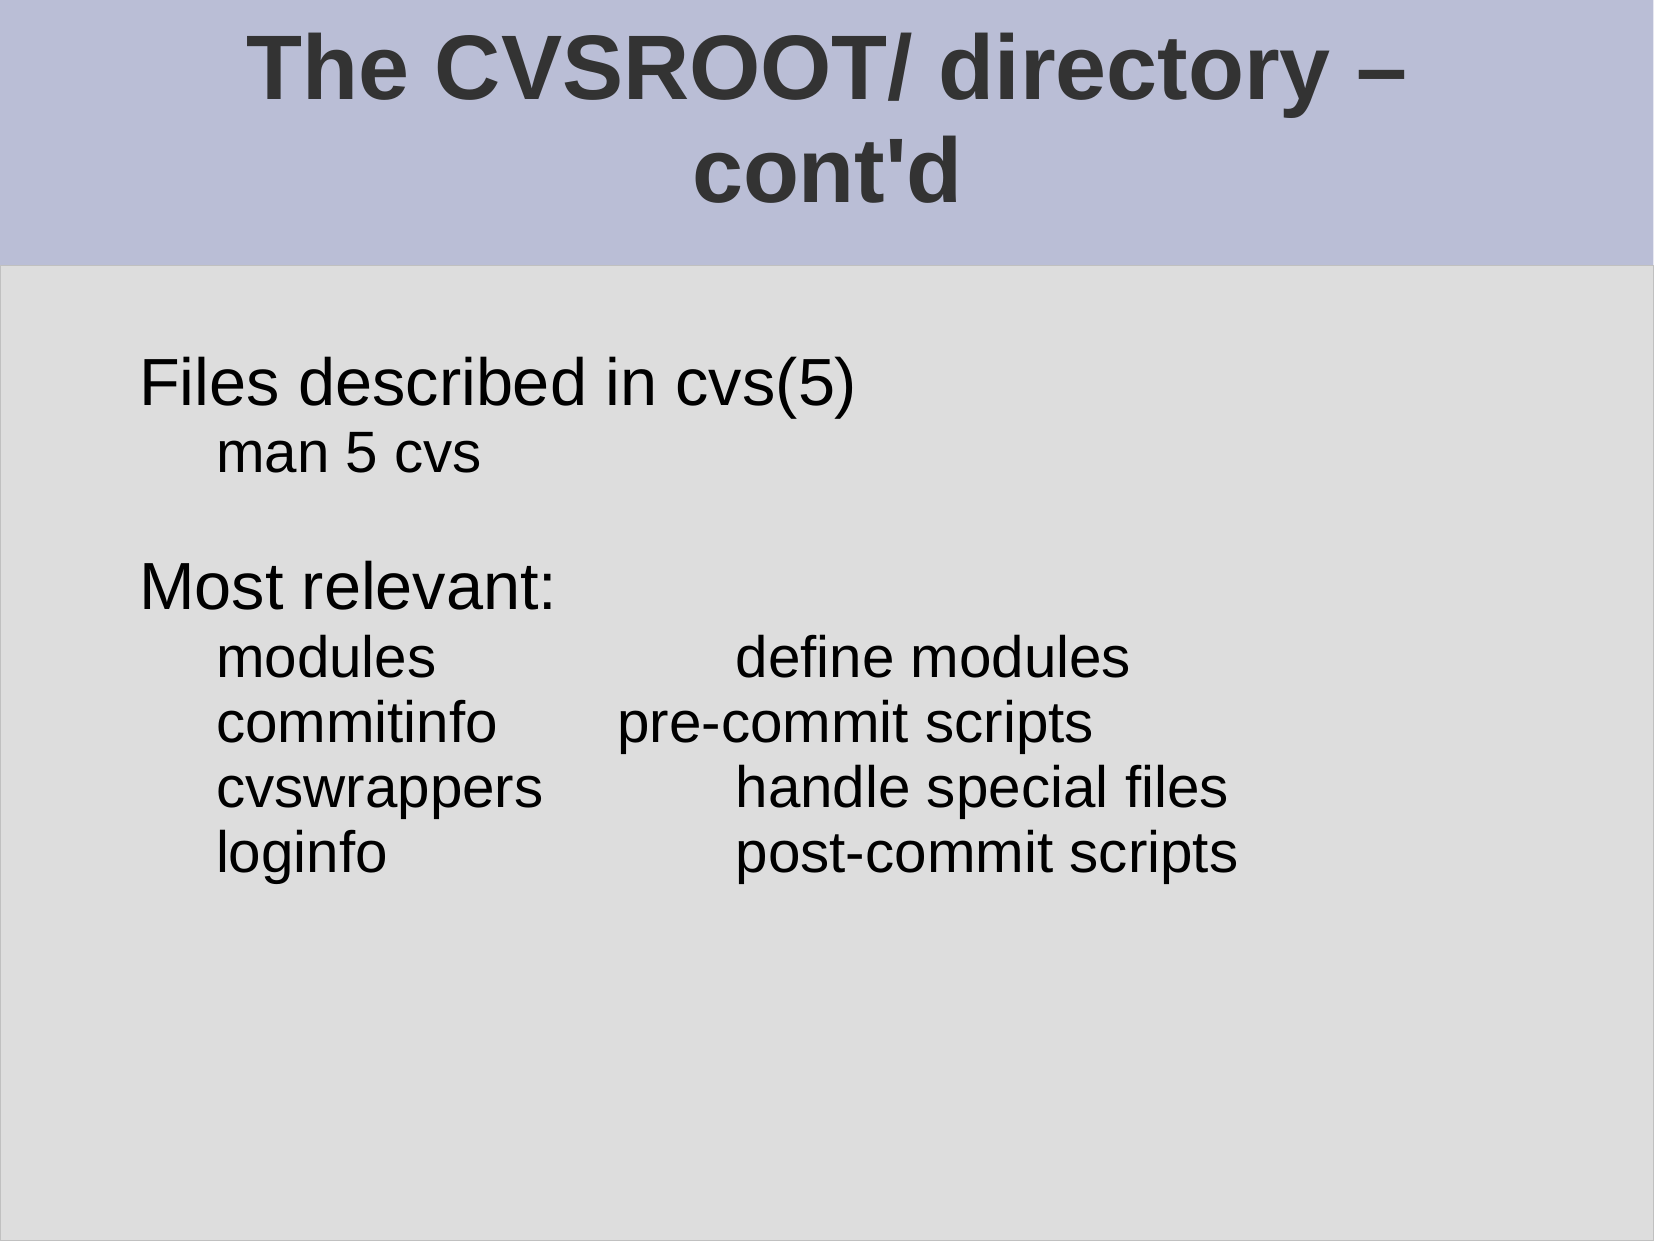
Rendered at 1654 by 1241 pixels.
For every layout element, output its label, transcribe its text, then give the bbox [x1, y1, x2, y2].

list Files described in cvs(5) man 5 cvs Most relevant: modules define modules commitinfo pre-commit scripts cvswrappers handle special files loginfo post-commit scripts [121, 344, 1534, 1127]
title The CVSROOT/ directory – cont'd [121, 2, 1534, 237]
